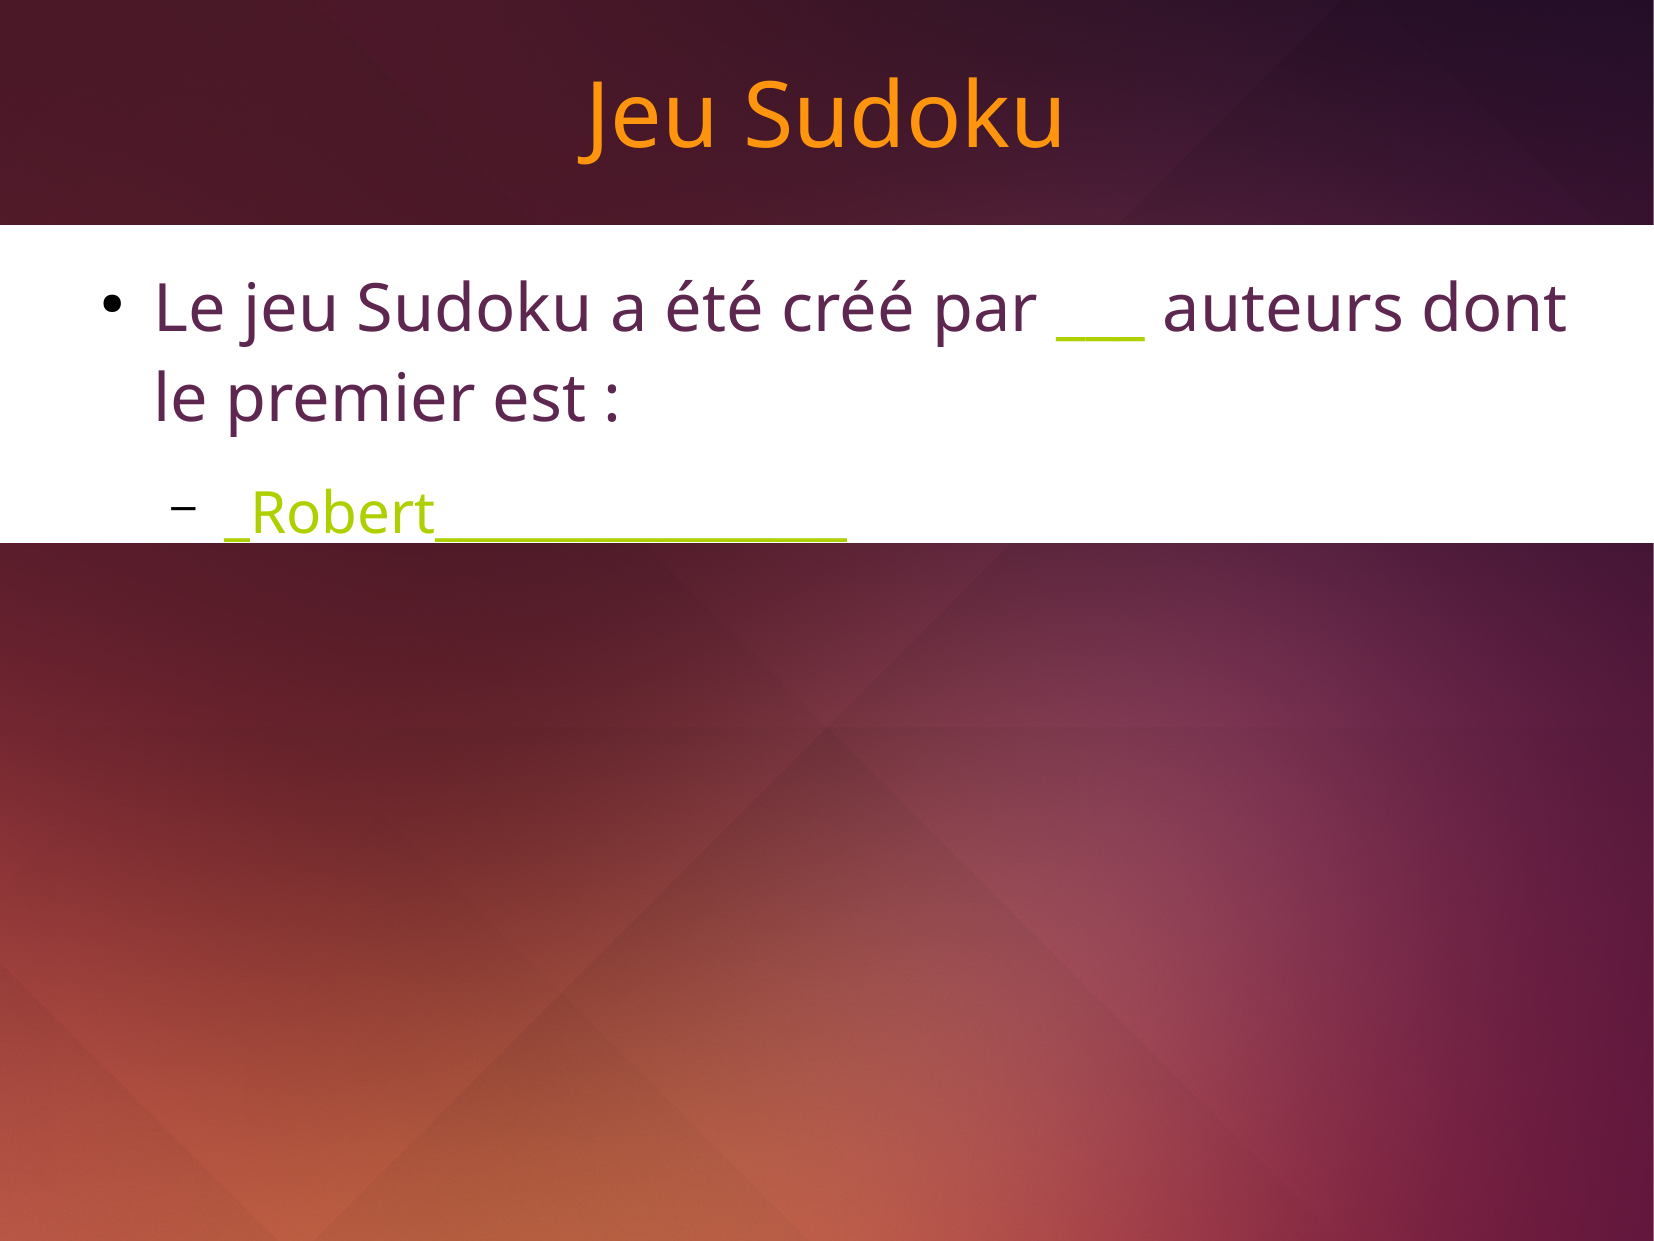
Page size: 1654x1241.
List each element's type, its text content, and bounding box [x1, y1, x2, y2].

title Jeu Sudoku [82, 8, 1571, 216]
list Le jeu Sudoku a été créé par ___ auteurs dont le premier est : _Robert________________ [82, 259, 1571, 1111]
picture [0, 0, 1654, 1241]
